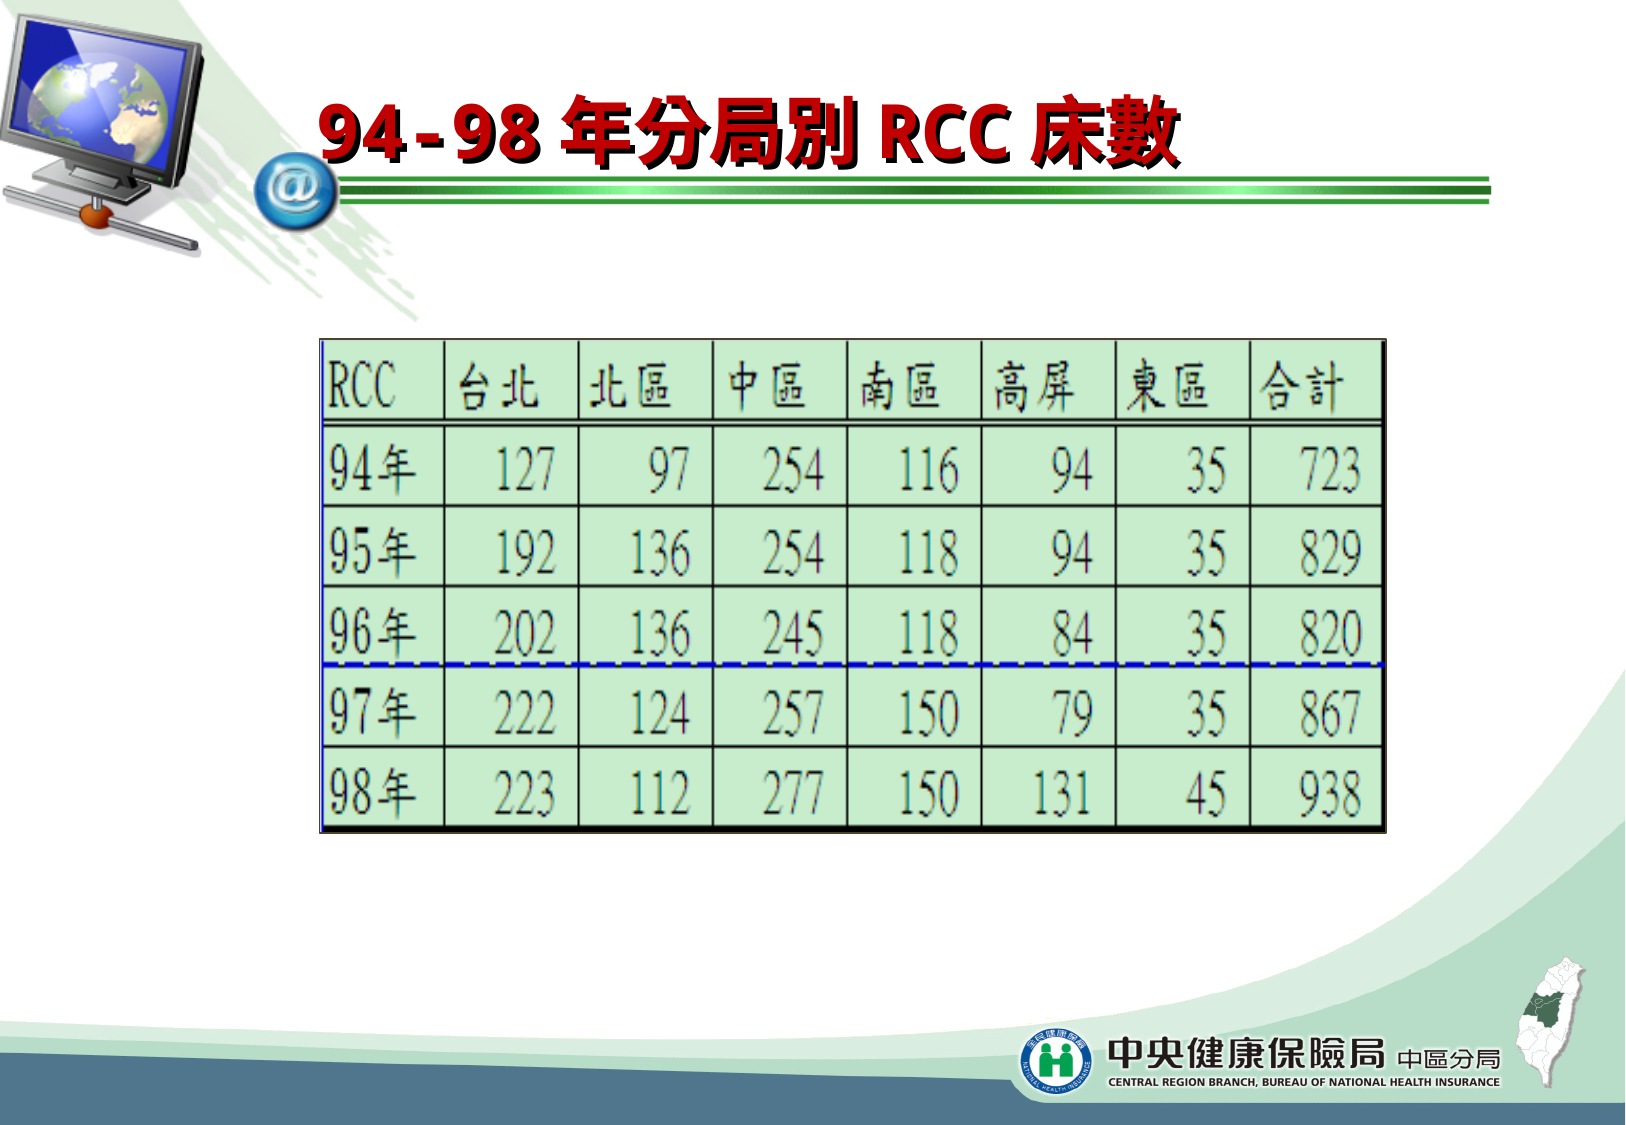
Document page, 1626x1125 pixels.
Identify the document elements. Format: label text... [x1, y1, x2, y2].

picture [320, 339, 1386, 833]
text_box 94-98年分局別RCC床數 [300, 35, 1622, 223]
